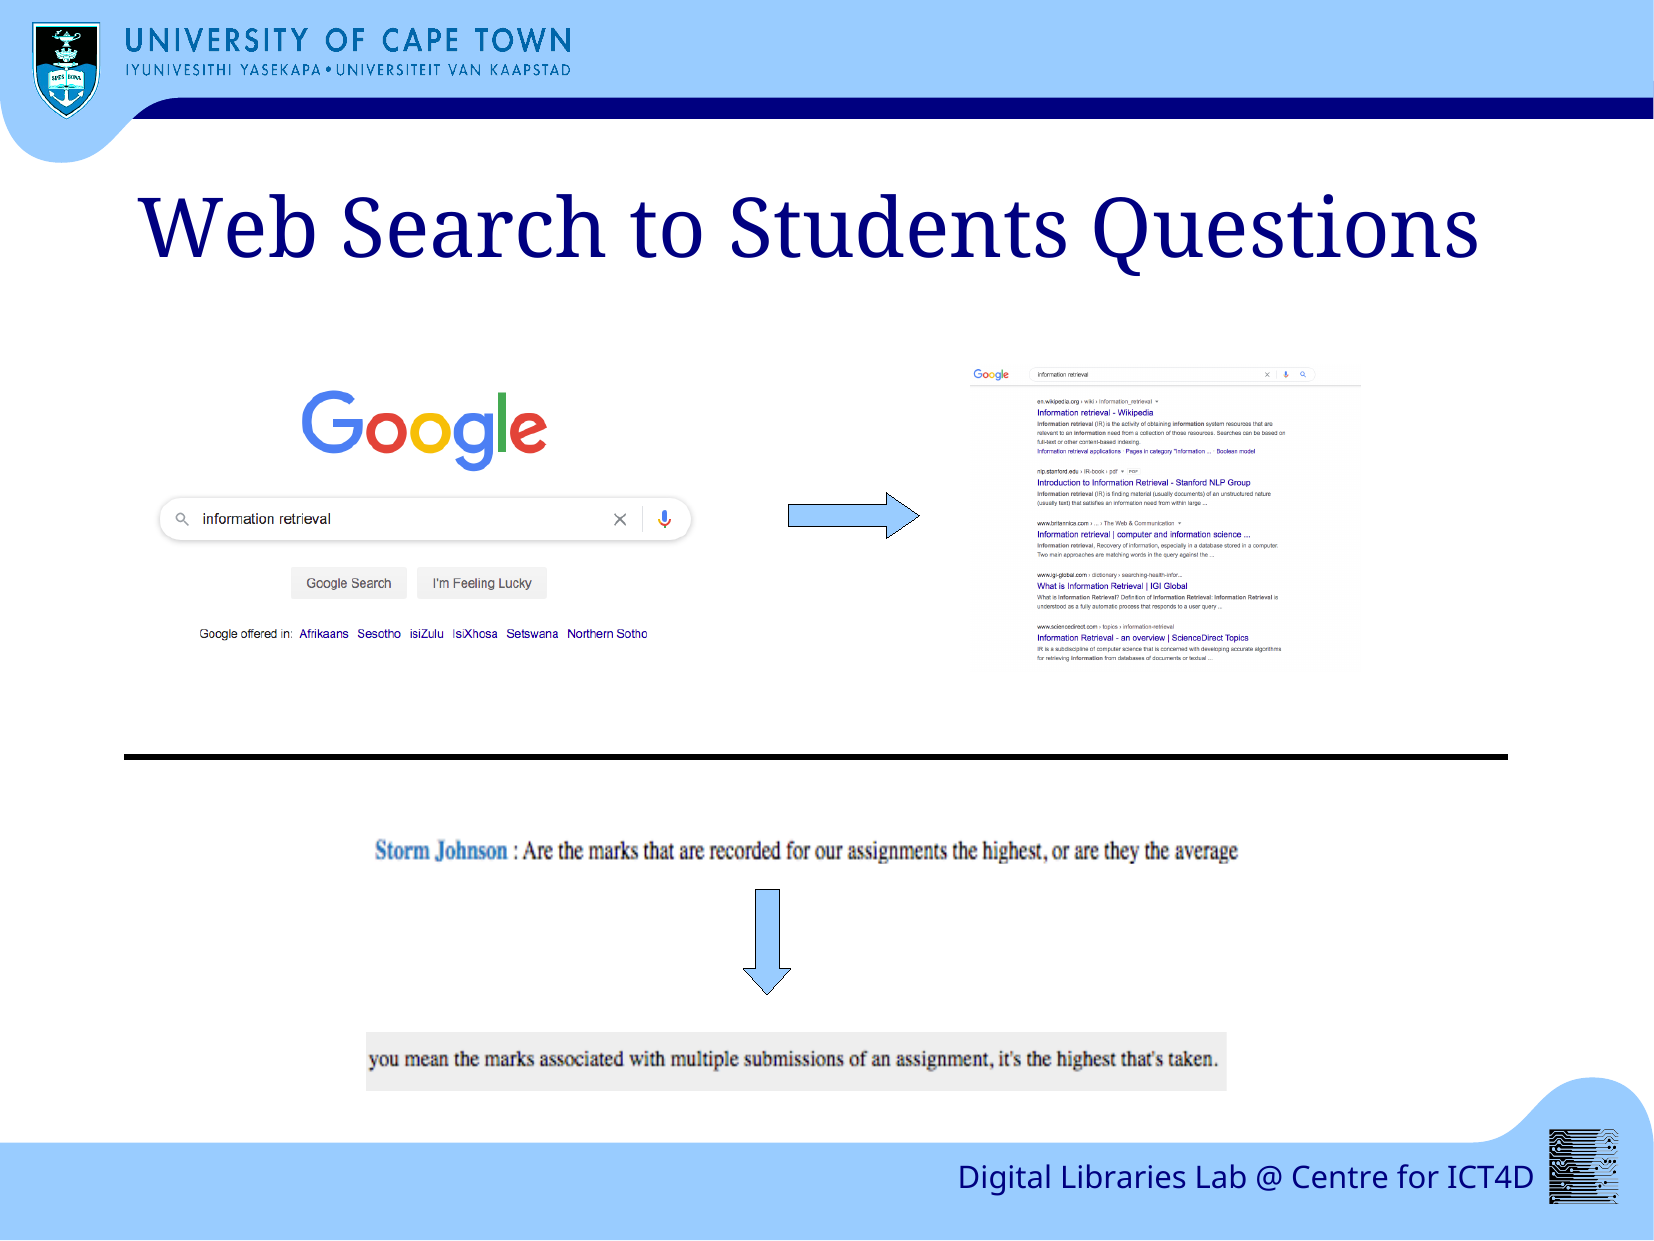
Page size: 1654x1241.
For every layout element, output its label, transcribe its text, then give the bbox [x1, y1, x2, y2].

text_box [743, 889, 791, 995]
picture [122, 25, 573, 78]
picture [1549, 1129, 1619, 1204]
text_box [788, 492, 920, 539]
picture [366, 1032, 1227, 1091]
picture [362, 833, 1239, 864]
picture [970, 364, 1361, 672]
title Web Search to Students Questions [137, 155, 1598, 296]
picture [32, 22, 101, 120]
picture [130, 341, 717, 671]
